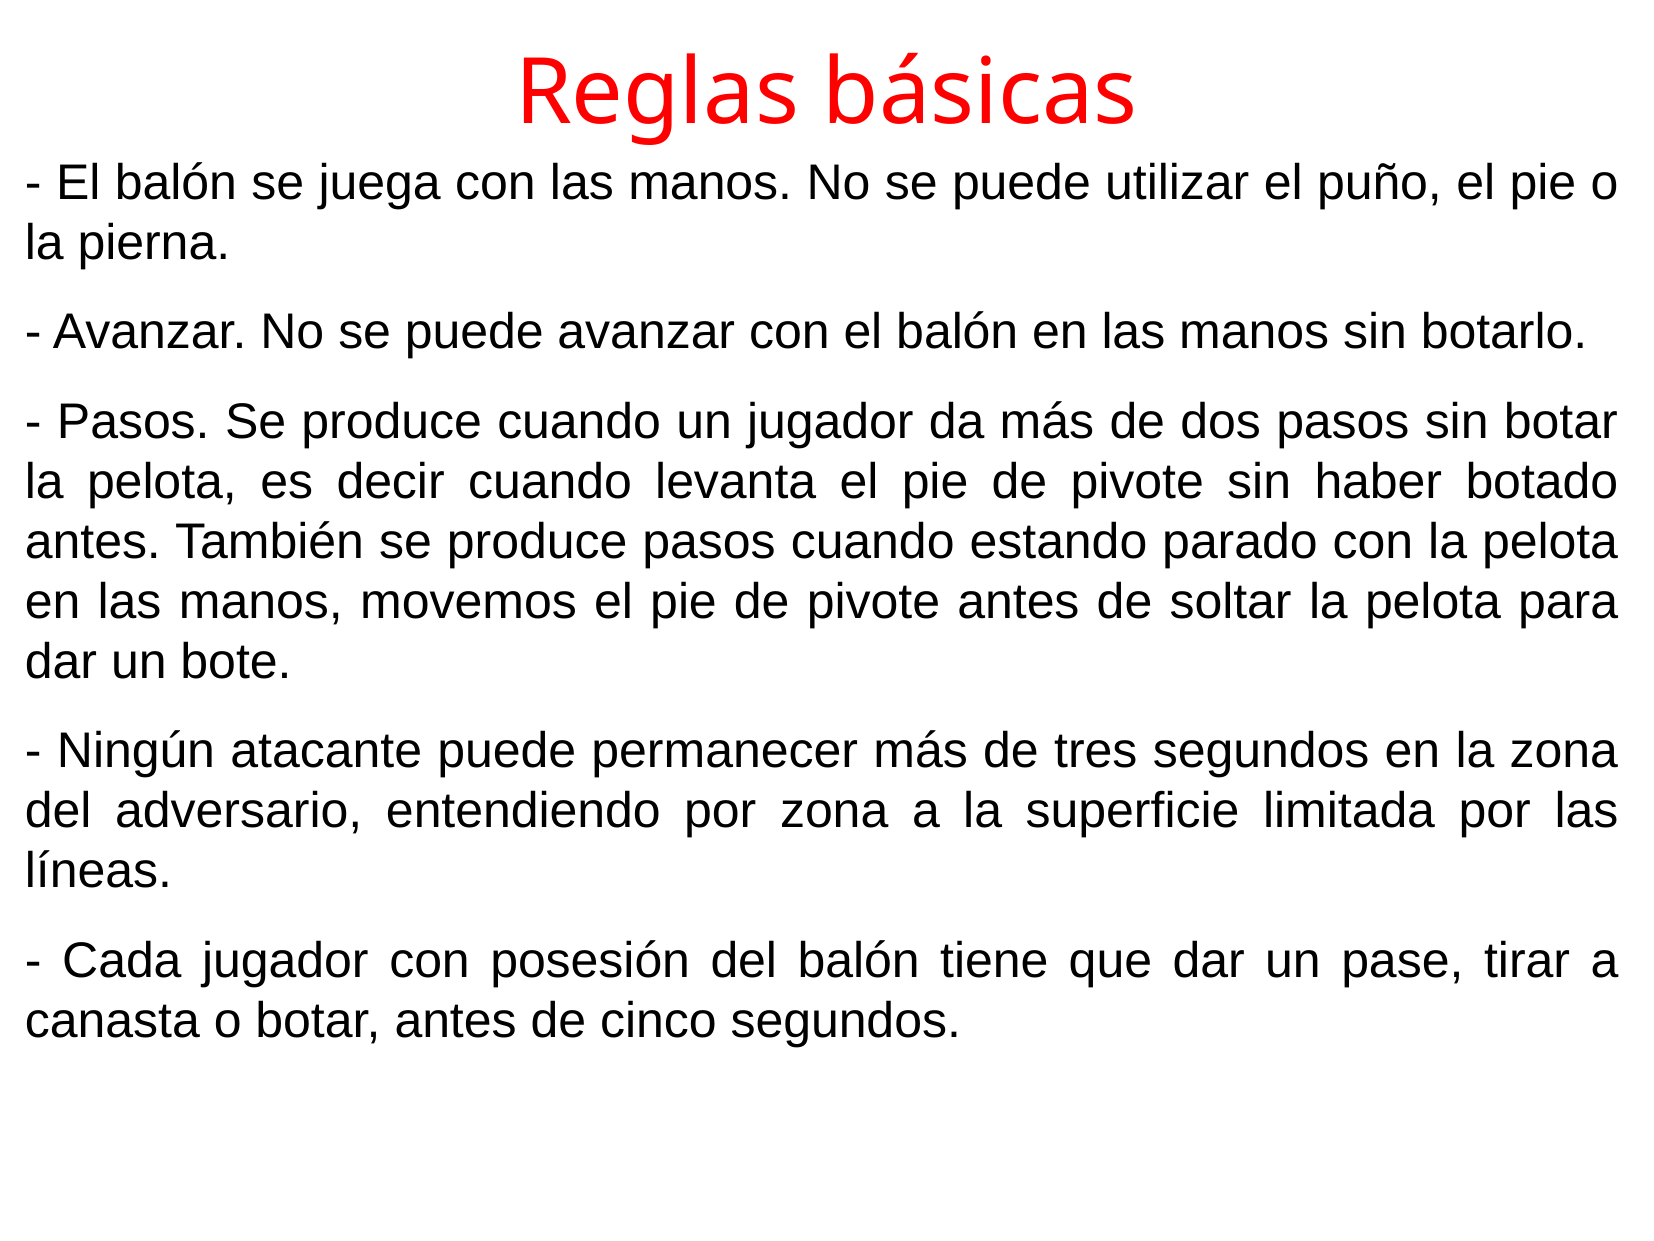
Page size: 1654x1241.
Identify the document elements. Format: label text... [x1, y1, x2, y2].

subtitle - El balón se juega con las manos. No se puede utilizar el puño, el pie o la pierna. - Avanzar. No se puede avanzar con el balón en las manos sin botarlo. - Pasos. Se produce cuando un jugador da más de dos pasos sin botar la pelota, es decir cuando levanta el pie de pivote sin haber botado antes. También se produce pasos cuando estando parado con la pelota en las manos, movemos el pie de pivote antes de soltar la pelota para dar un bote. - Ningún atacante puede permanecer más de tres segundos en la zona del adversario, entendiendo por zona a la superficie limitada por las líneas. - Cada jugador con posesión del balón tiene que dar un pase, tirar a canasta o botar, antes de cinco segundos. [24, 142, 1620, 1165]
title Reglas básicas [82, 31, 1571, 142]
